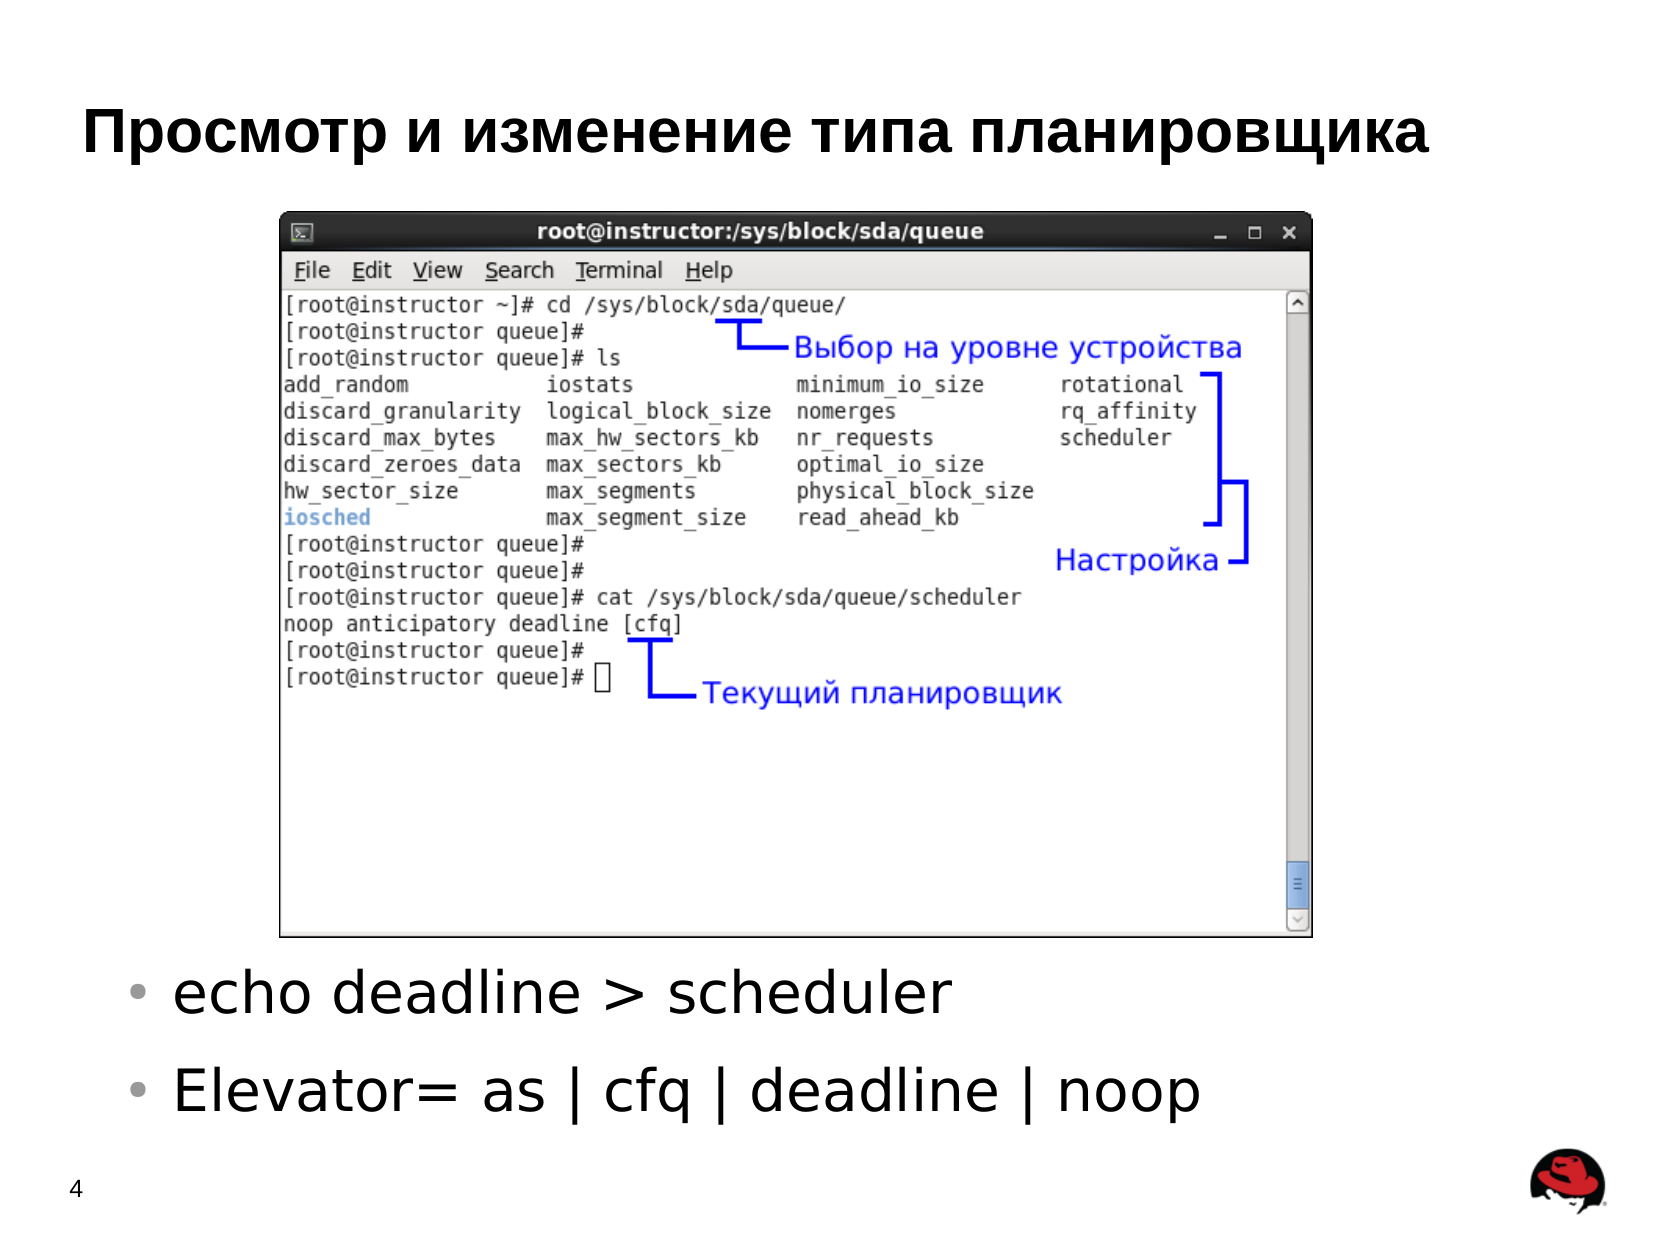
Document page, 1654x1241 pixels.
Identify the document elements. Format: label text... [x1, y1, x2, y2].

title Просмотр и изменение типа планировщика [82, 37, 1571, 226]
list echo deadline > scheduler Elevator= as | cfq | deadline | noop [112, 959, 1601, 1126]
picture [279, 211, 1313, 938]
picture [1529, 1146, 1613, 1224]
